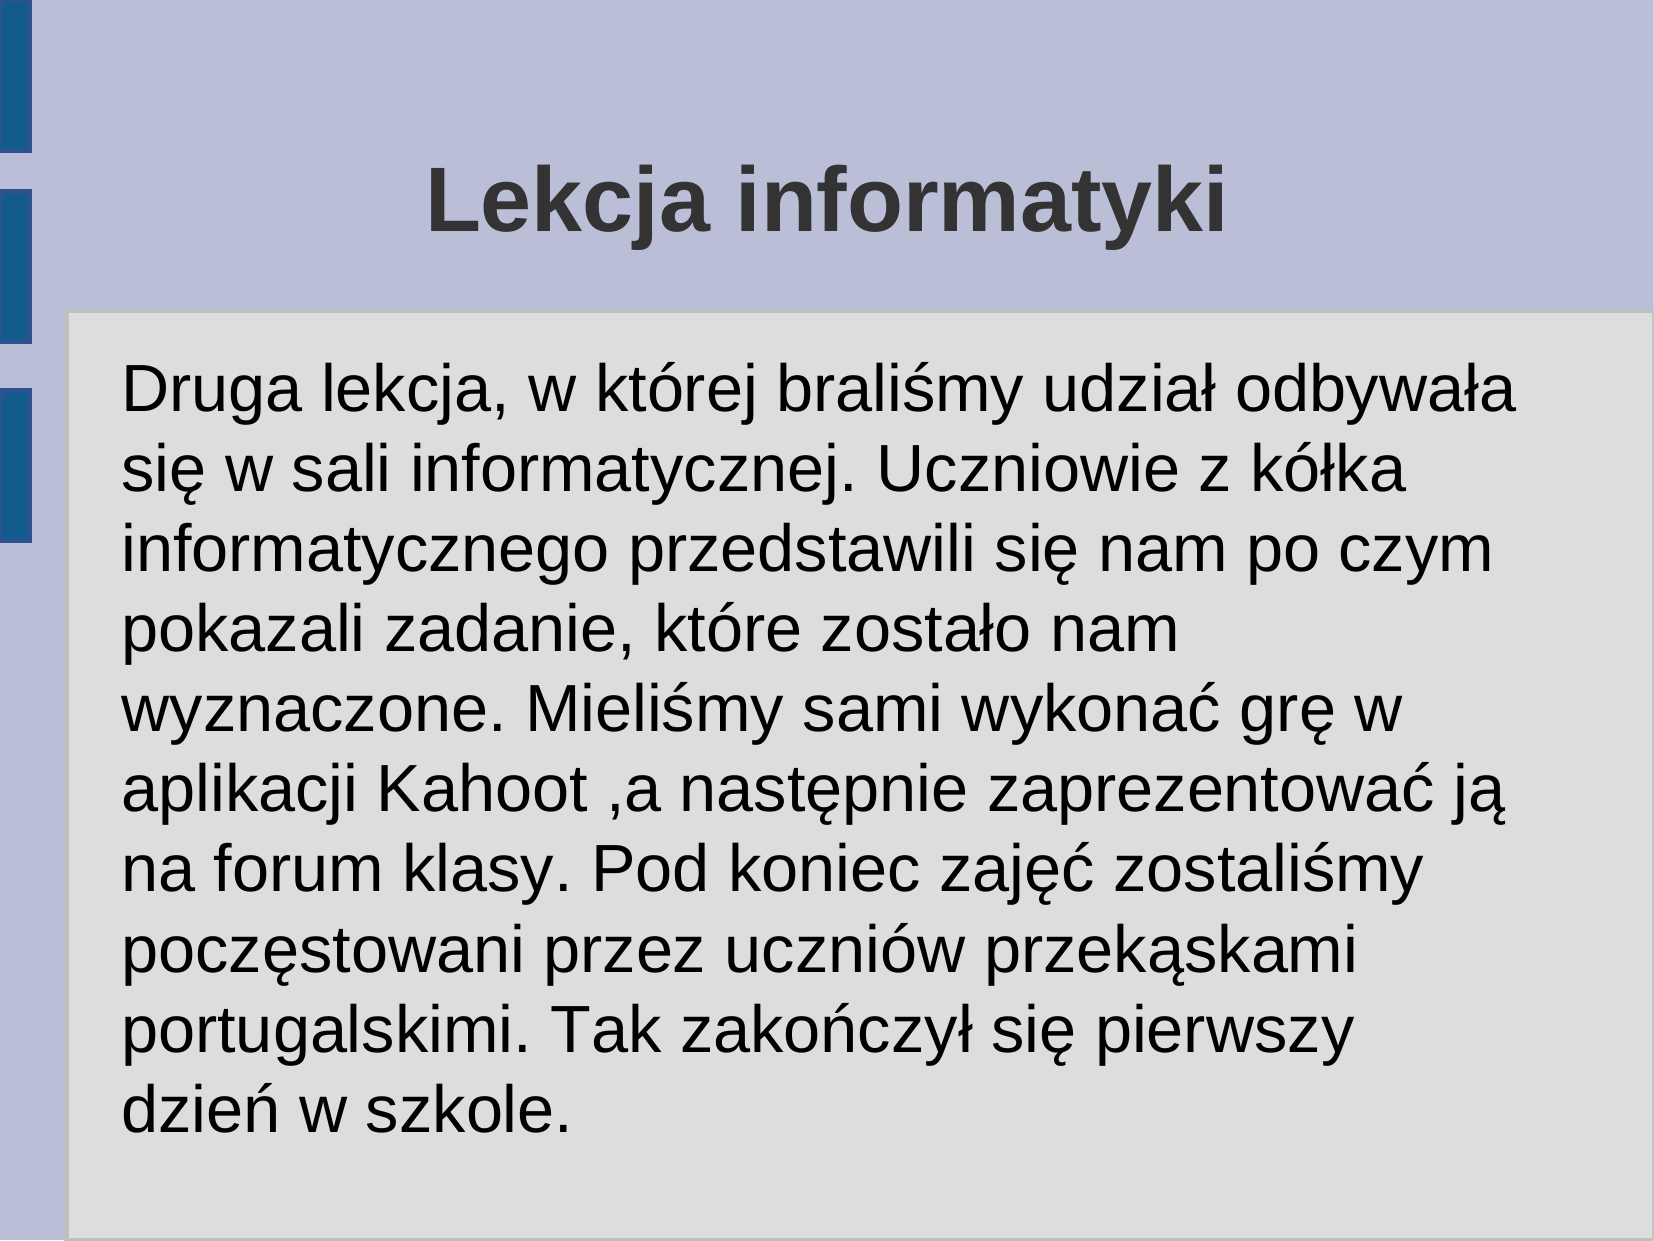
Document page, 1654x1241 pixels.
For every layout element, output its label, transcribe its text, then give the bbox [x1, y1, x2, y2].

title Lekcja informatyki [121, 91, 1534, 299]
list Druga lekcja, w której braliśmy udział odbywała się w sali informatycznej. Uczniowie z kółka informatycznego przedstawili się nam po czym pokazali zadanie, które zostało nam wyznaczone. Mieliśmy sami wykonać grę w aplikacji Kahoot ,a następnie zaprezentować ją na forum klasy. Pod koniec zajęć zostaliśmy poczęstowani przez uczniów przekąskami portugalskimi. Tak zakończył się pierwszy dzień w szkole. [121, 344, 1534, 1168]
